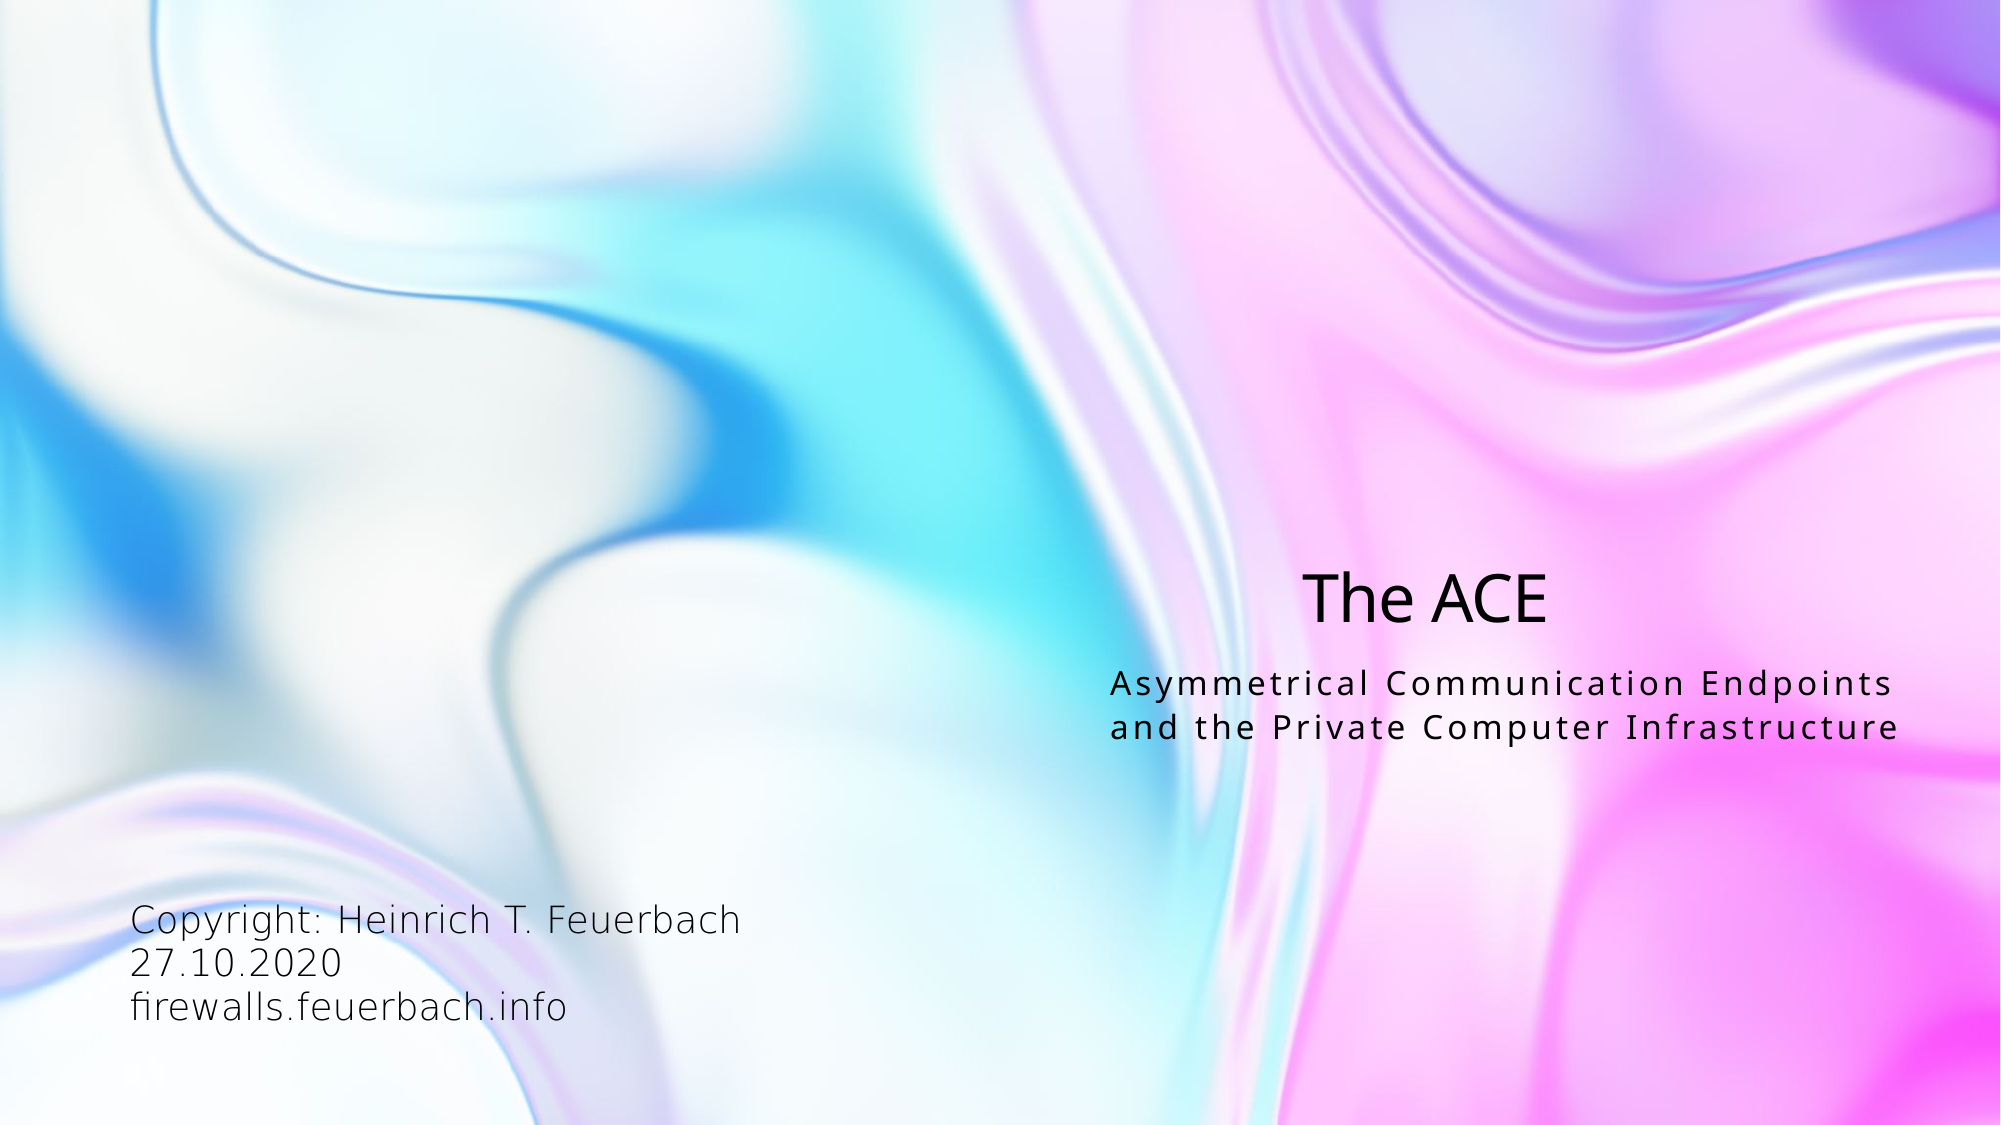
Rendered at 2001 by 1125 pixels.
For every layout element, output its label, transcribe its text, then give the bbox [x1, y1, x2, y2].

picture [0, 0, 2000, 1125]
title The ACE [1287, 184, 1948, 645]
text_box Copyright: Heinrich T. Feuerbach 27.10.2020 firewalls.feuerbach.info [114, 891, 1040, 1045]
subtitle Asymmetrical Communication Endpoints and the Private Computer Infrastructure [1095, 651, 1948, 946]
